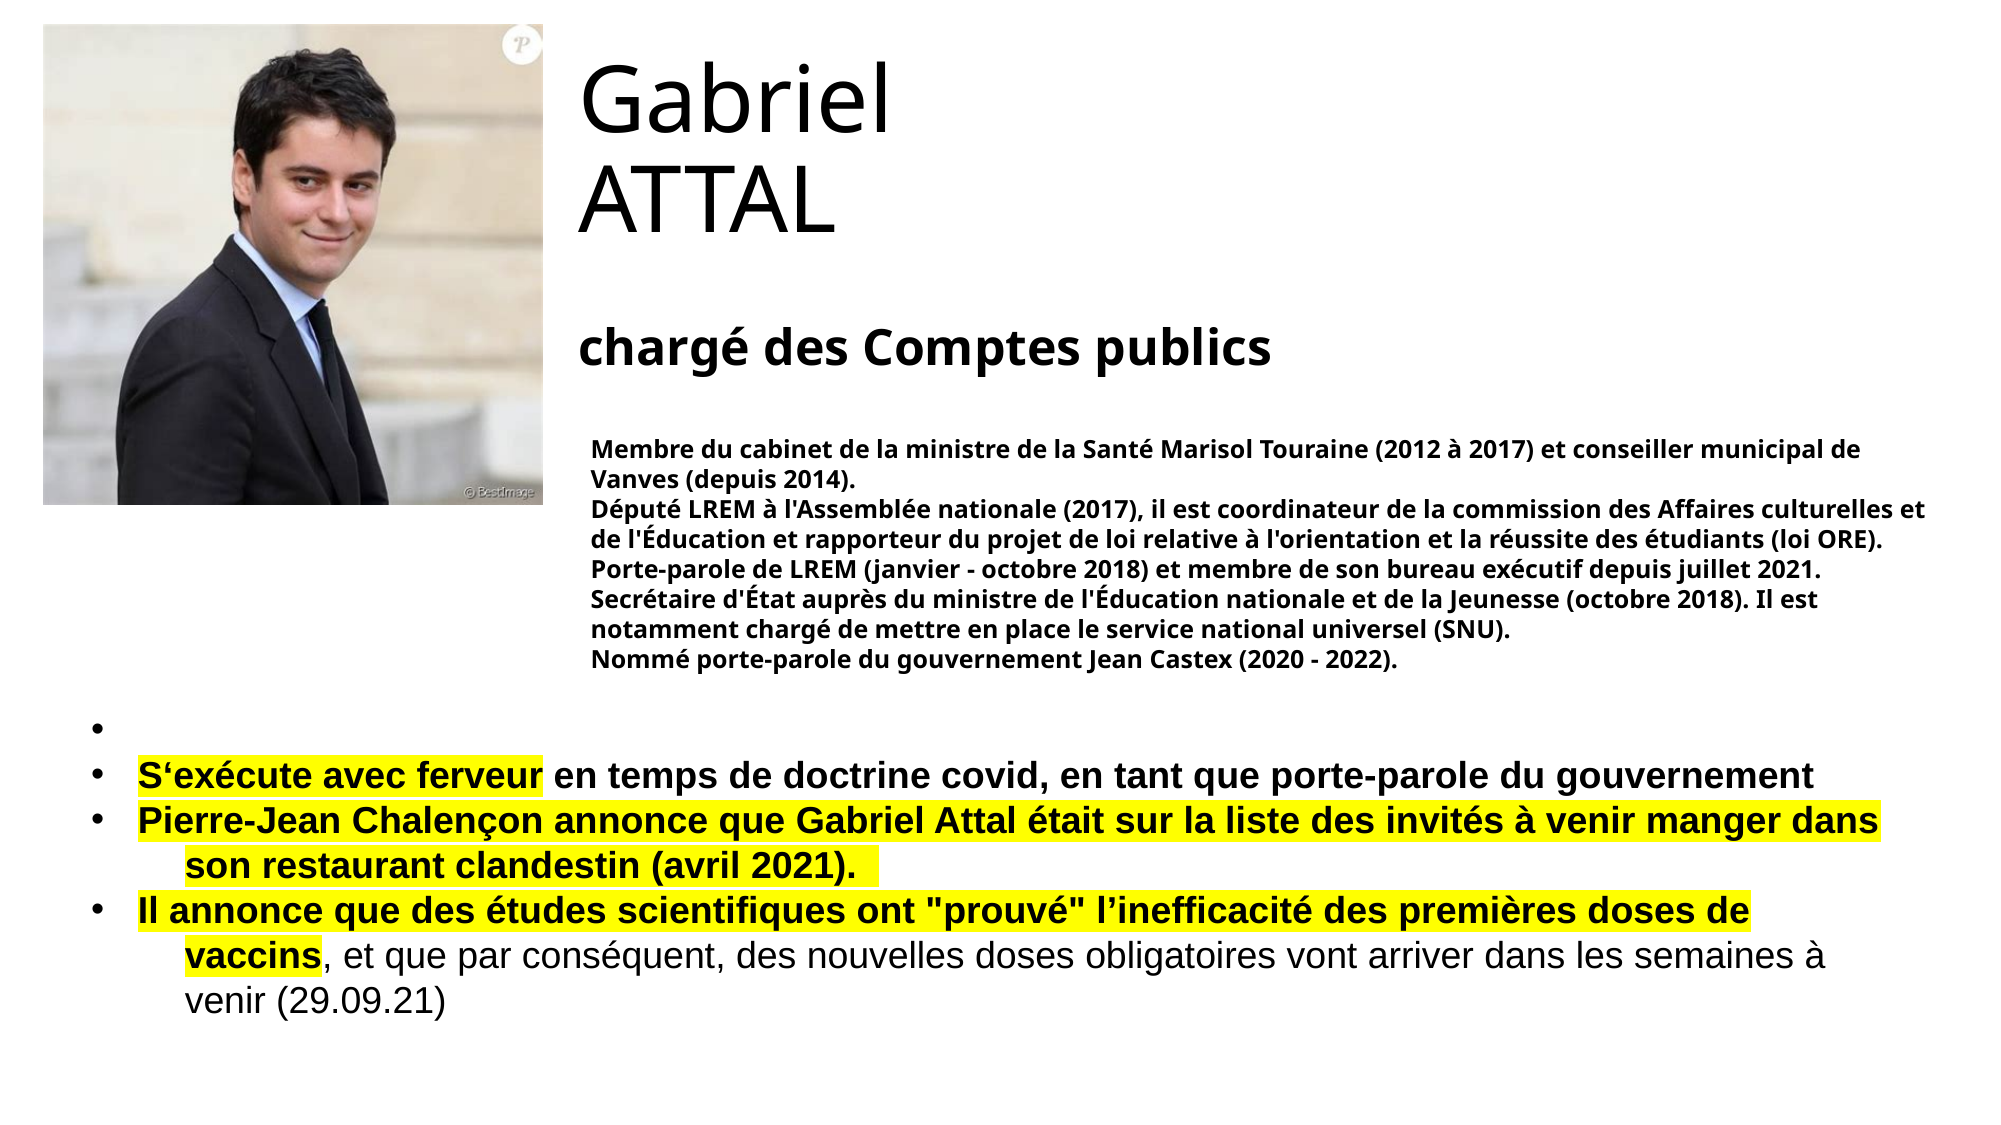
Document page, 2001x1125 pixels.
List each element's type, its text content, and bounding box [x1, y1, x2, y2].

text_box chargé des Comptes publics [563, 182, 1791, 516]
title Gabriel ATTAL [563, 43, 1589, 182]
text_box S‘exécute avec ferveur en temps de doctrine covid, en tant que porte-parole du gouvernement Pierre-Jean Chalençon annonce que Gabriel Attal était sur la liste des invités à venir manger dans son restaurant clandestin (avril 2021). Il annonce que des études scientifiques ont "prouvé" l’inefficacité des premières doses de vaccins, et que par conséquent, des nouvelles doses obligatoires vont arriver dans les semaines à venir (29.09.21) [76, 698, 1925, 1078]
picture [43, 25, 543, 505]
text_box Membre du cabinet de la ministre de la Santé Marisol Touraine (2012 à 2017) et conseiller municipal de Vanves (depuis 2014). Député LREM à l'Assemblée nationale (2017), il est coordinateur de la commission des Affaires culturelles et de l'Éducation et rapporteur du projet de loi relative à l'orientation et la réussite des étudiants (loi ORE). Porte-parole de LREM (janvier - octobre 2018) et membre de son bureau exécutif depuis juillet 2021. Secrétaire d'État auprès du ministre de l'Éducation nationale et de la Jeunesse (octobre 2018). Il est notamment chargé de mettre en place le service national universel (SNU). Nommé porte-parole du gouvernement Jean Castex (2020 - 2022). [575, 426, 1957, 684]
